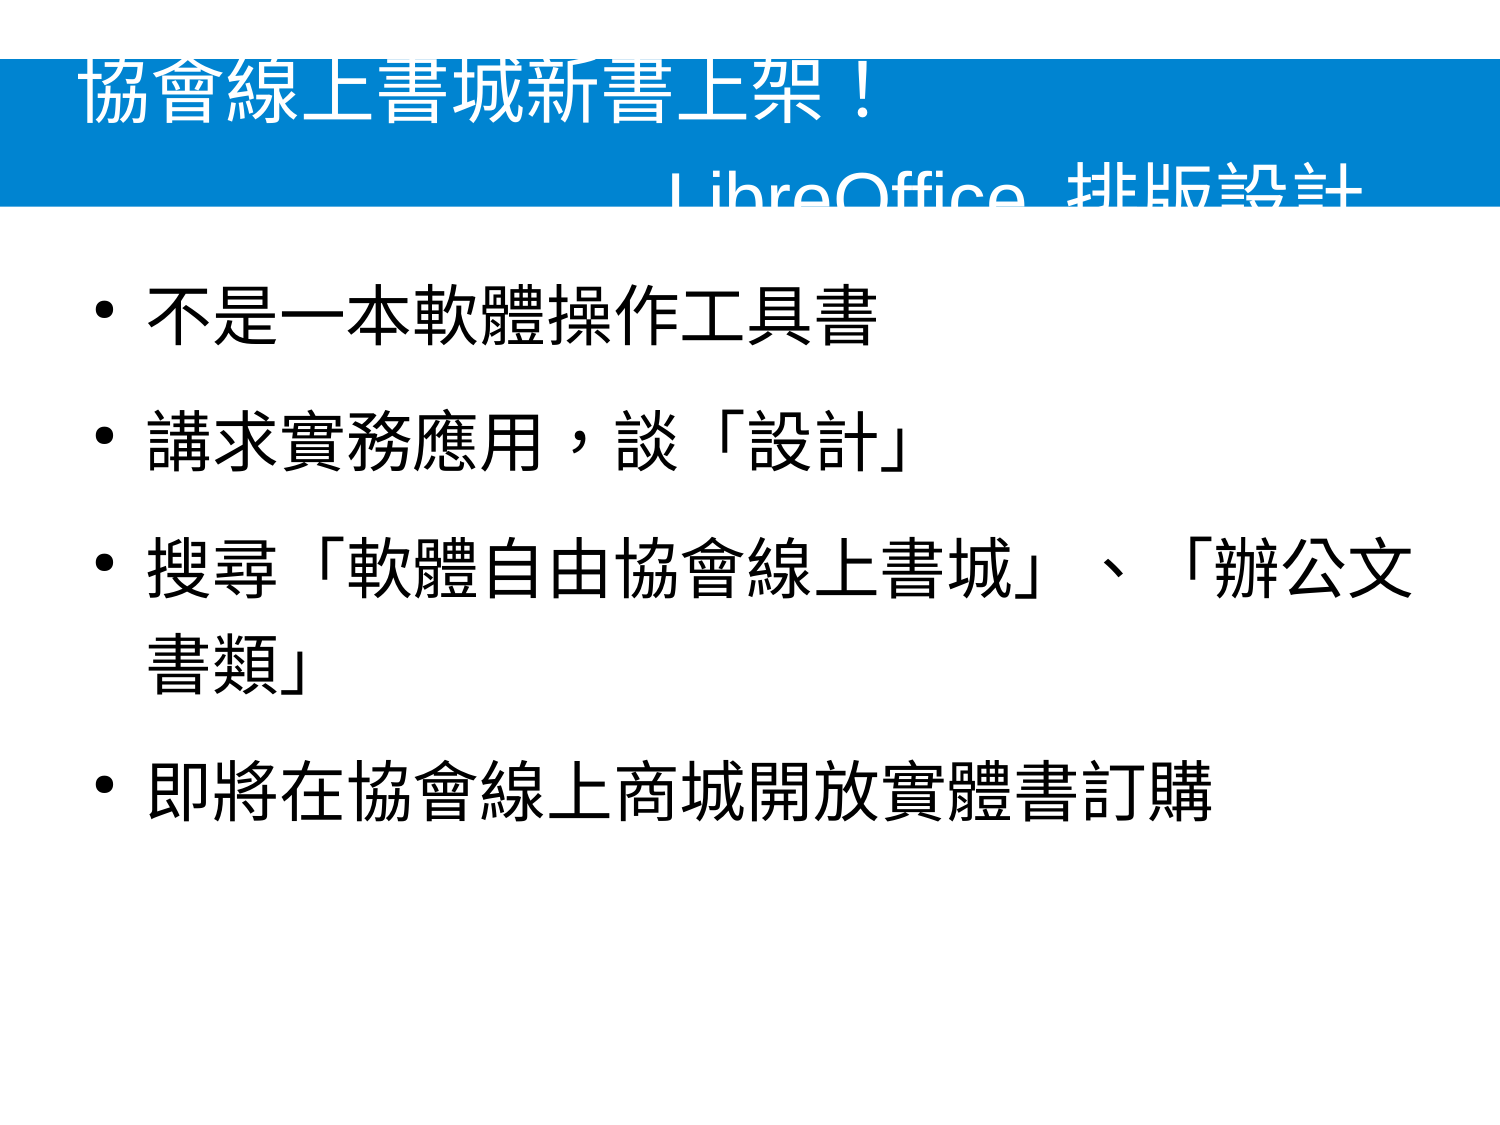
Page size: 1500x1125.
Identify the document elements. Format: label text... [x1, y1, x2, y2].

title 協會線上書城新書上架！ LibreOffice 排版設計 [75, 44, 1425, 233]
list 不是一本軟體操作工具書 講求實務應用，談「設計」 搜尋「軟體自由協會線上書城」、「辦公文書類」 即將在協會線上商城開放實體書訂購 [75, 263, 1425, 916]
